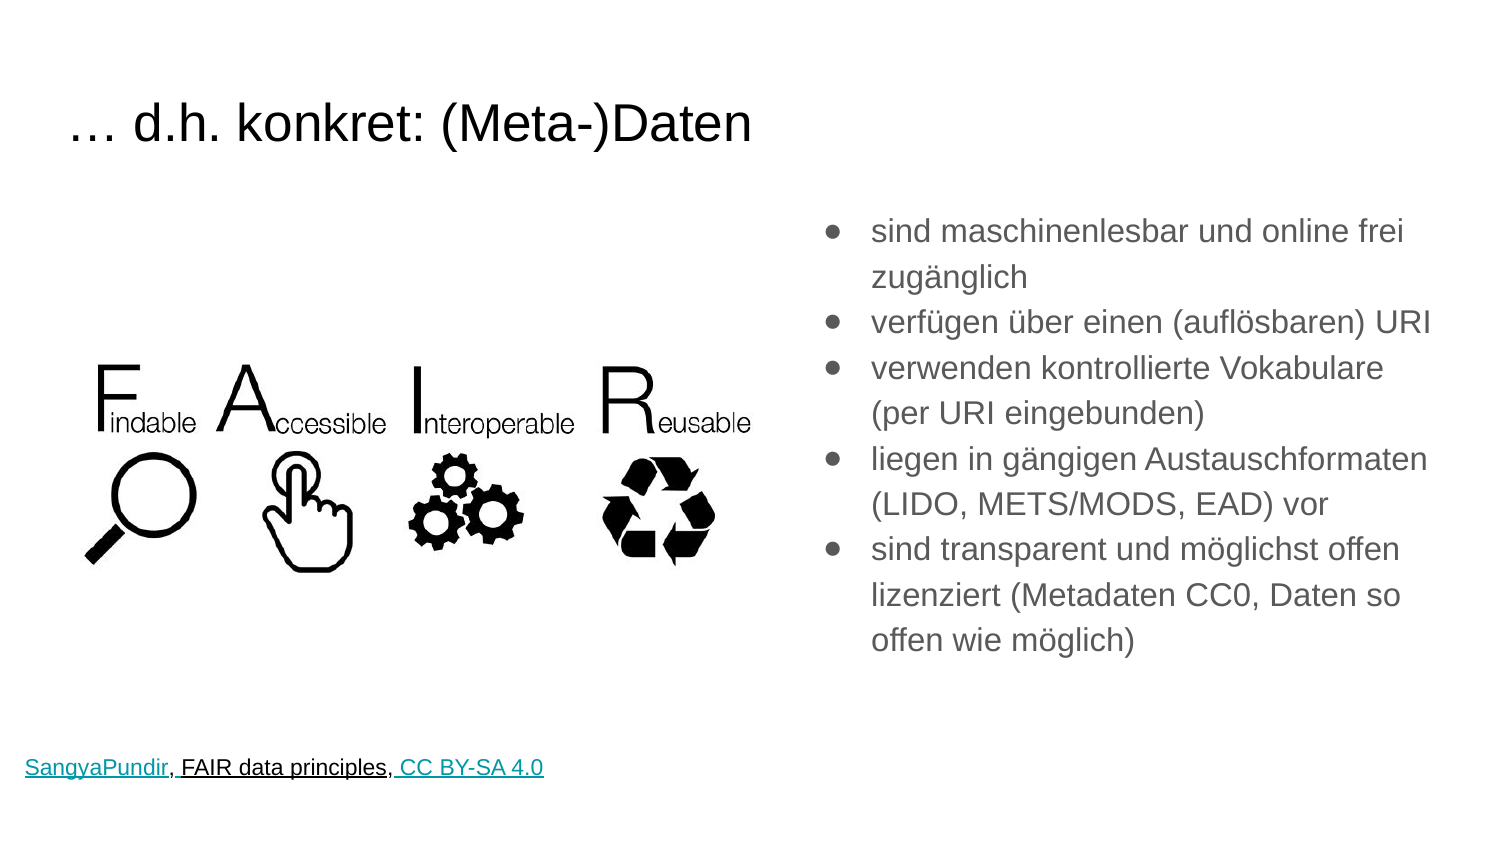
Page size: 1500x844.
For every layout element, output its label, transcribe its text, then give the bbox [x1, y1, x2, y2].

list sind maschinenlesbar und online frei zugänglich verfügen über einen (auflösbaren) URI verwenden kontrollierte Vokabulare (per URI eingebunden) liegen in gängigen Austauschformaten (LIDO, METS/MODS, EAD) vor sind transparent und möglichst offen lizenziert (Metadaten CC0, Daten so offen wie möglich) [790, 189, 1449, 737]
text_box SangyaPundir, FAIR data principles, CC BY-SA 4.0 [9, 737, 1472, 795]
title … d.h. konkret: (Meta-)Daten [51, 72, 1449, 167]
picture [51, 347, 768, 591]
